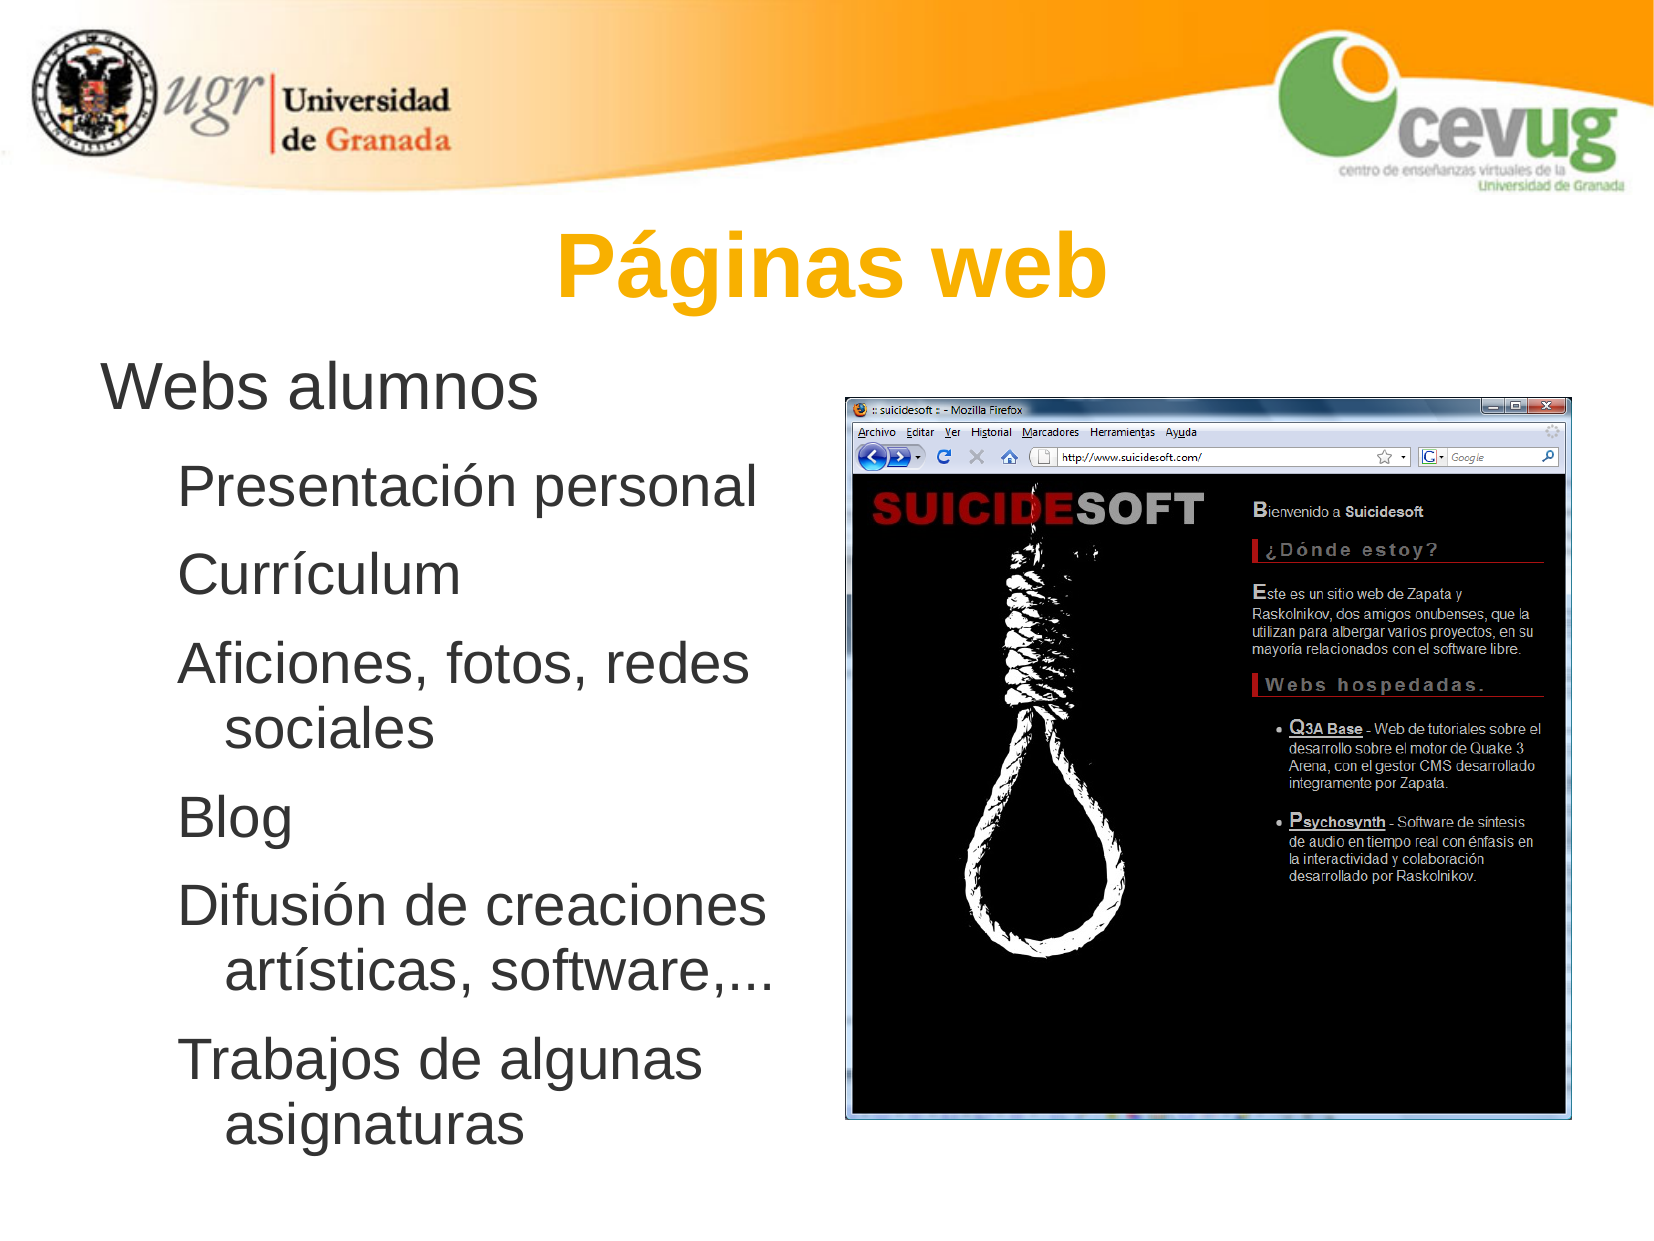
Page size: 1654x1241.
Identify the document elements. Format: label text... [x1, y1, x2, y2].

picture [845, 397, 1572, 1120]
list Webs alumnos Presentación personal Currículum Aficiones, fotos, redes sociales Blog Difusión de creaciones artísticas, software,... Trabajos de algunas asignaturas [82, 349, 809, 1168]
title Páginas web [88, 177, 1577, 355]
